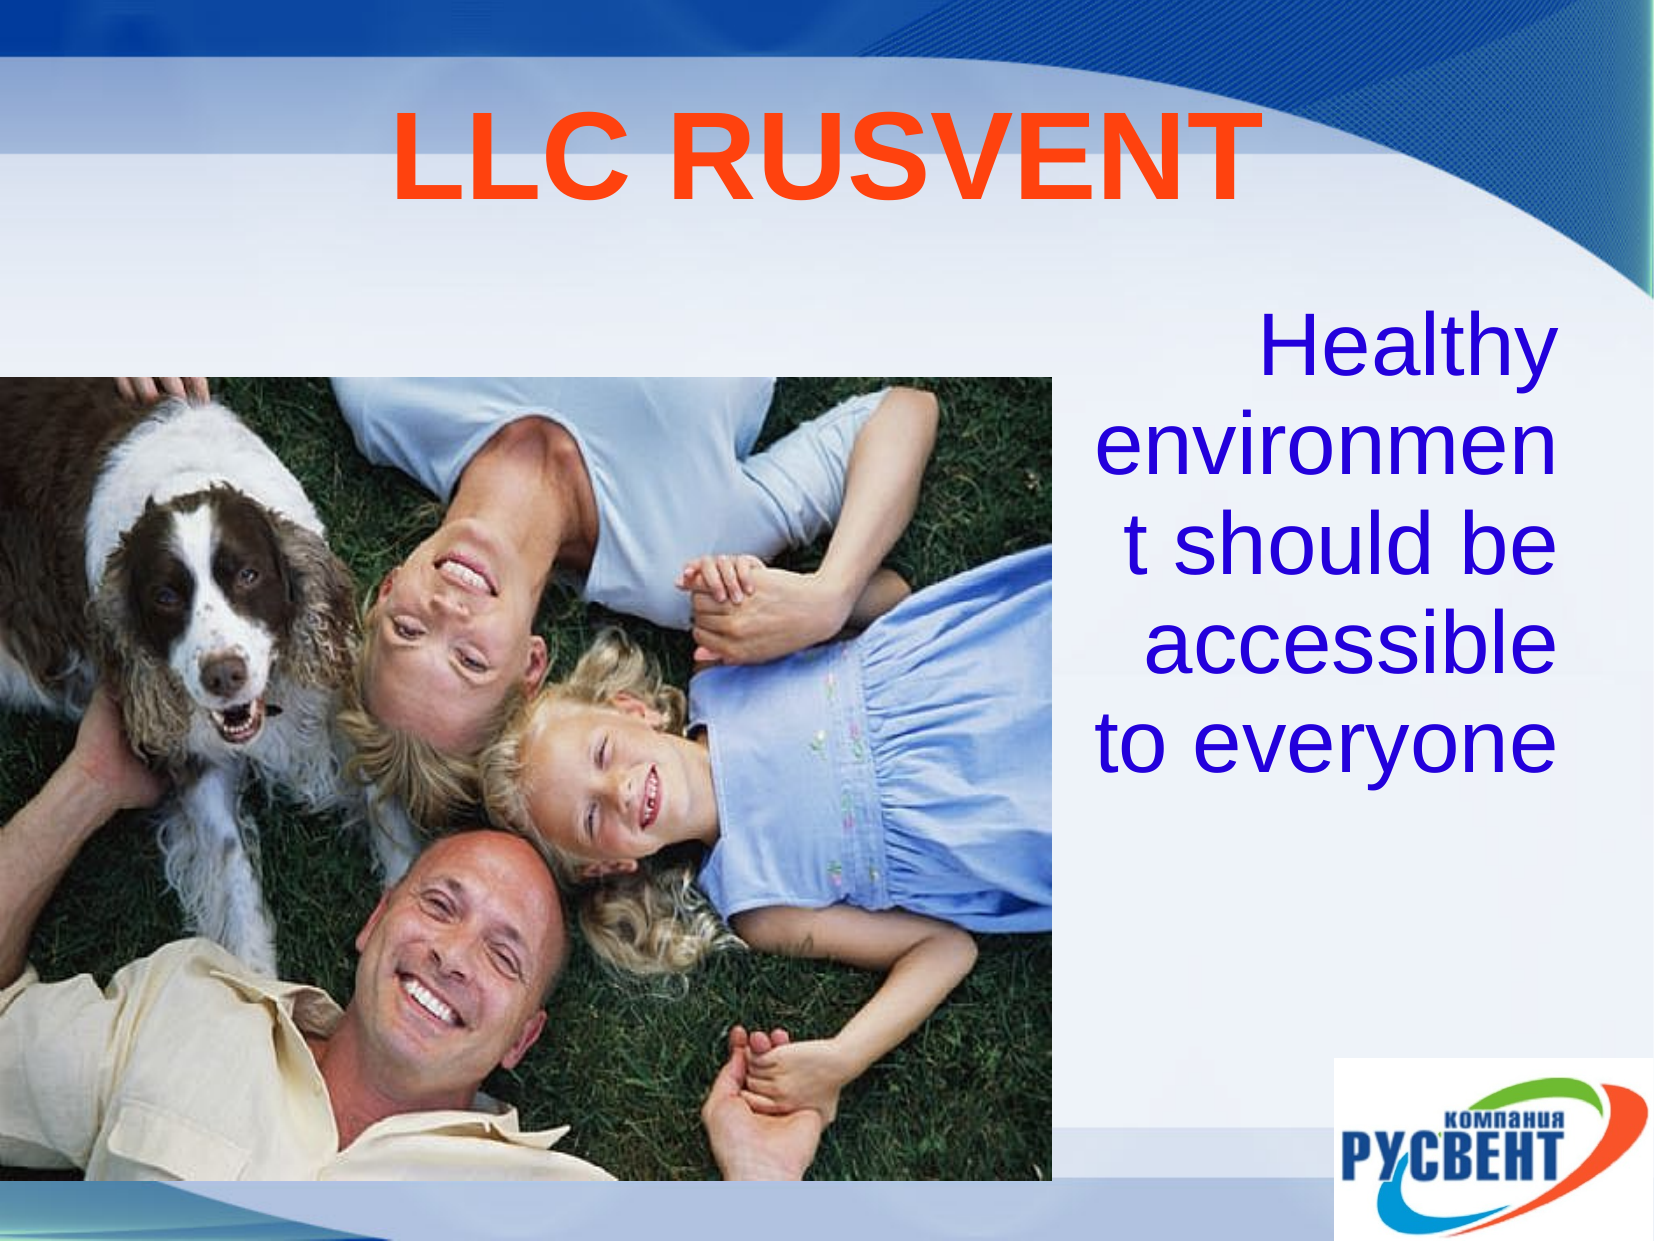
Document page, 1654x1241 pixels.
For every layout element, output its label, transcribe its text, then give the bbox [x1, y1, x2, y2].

picture [1334, 1058, 1654, 1241]
title LLC RUSVENT [82, 49, 1571, 257]
list Healthy environment should be accessible to everyone [956, 290, 1572, 803]
picture [0, 377, 1052, 1182]
